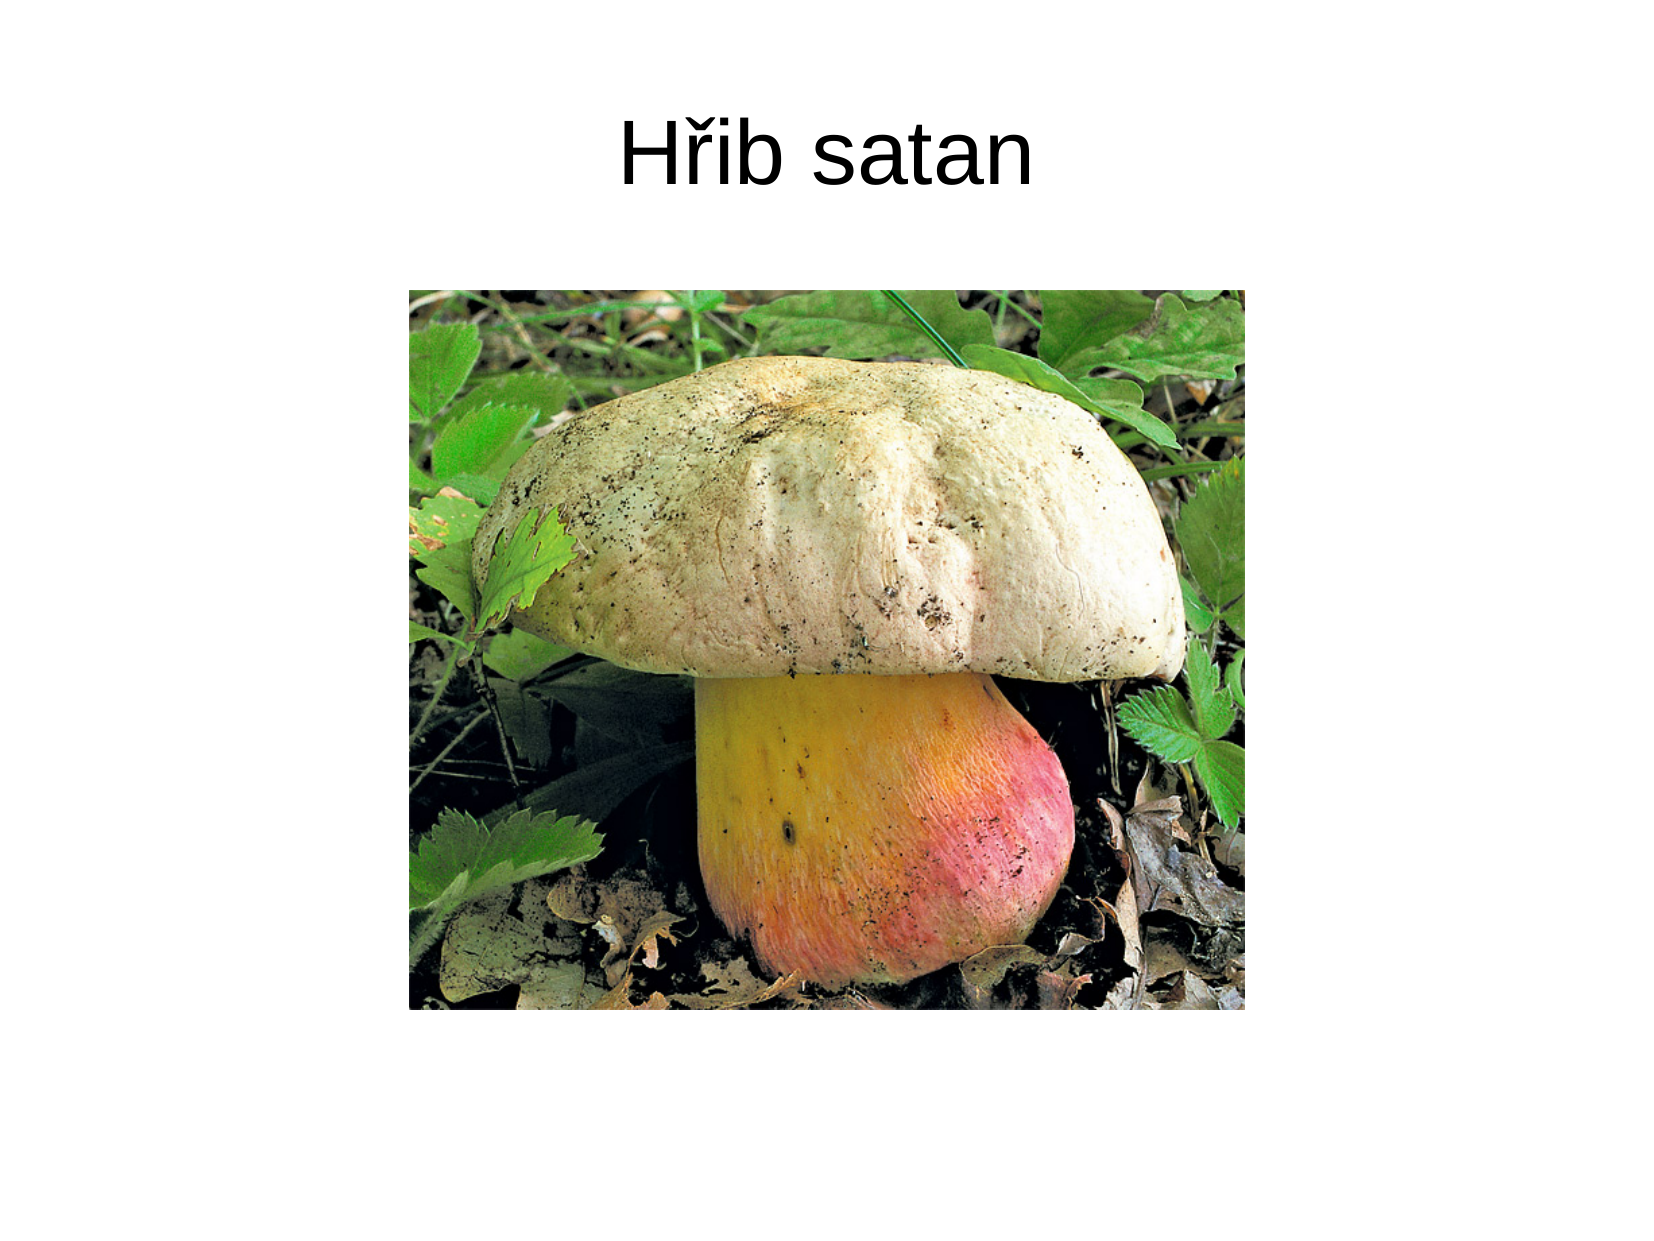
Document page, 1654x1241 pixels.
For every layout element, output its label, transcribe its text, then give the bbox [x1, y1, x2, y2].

picture [409, 290, 1245, 1010]
title Hřib satan [82, 49, 1571, 257]
